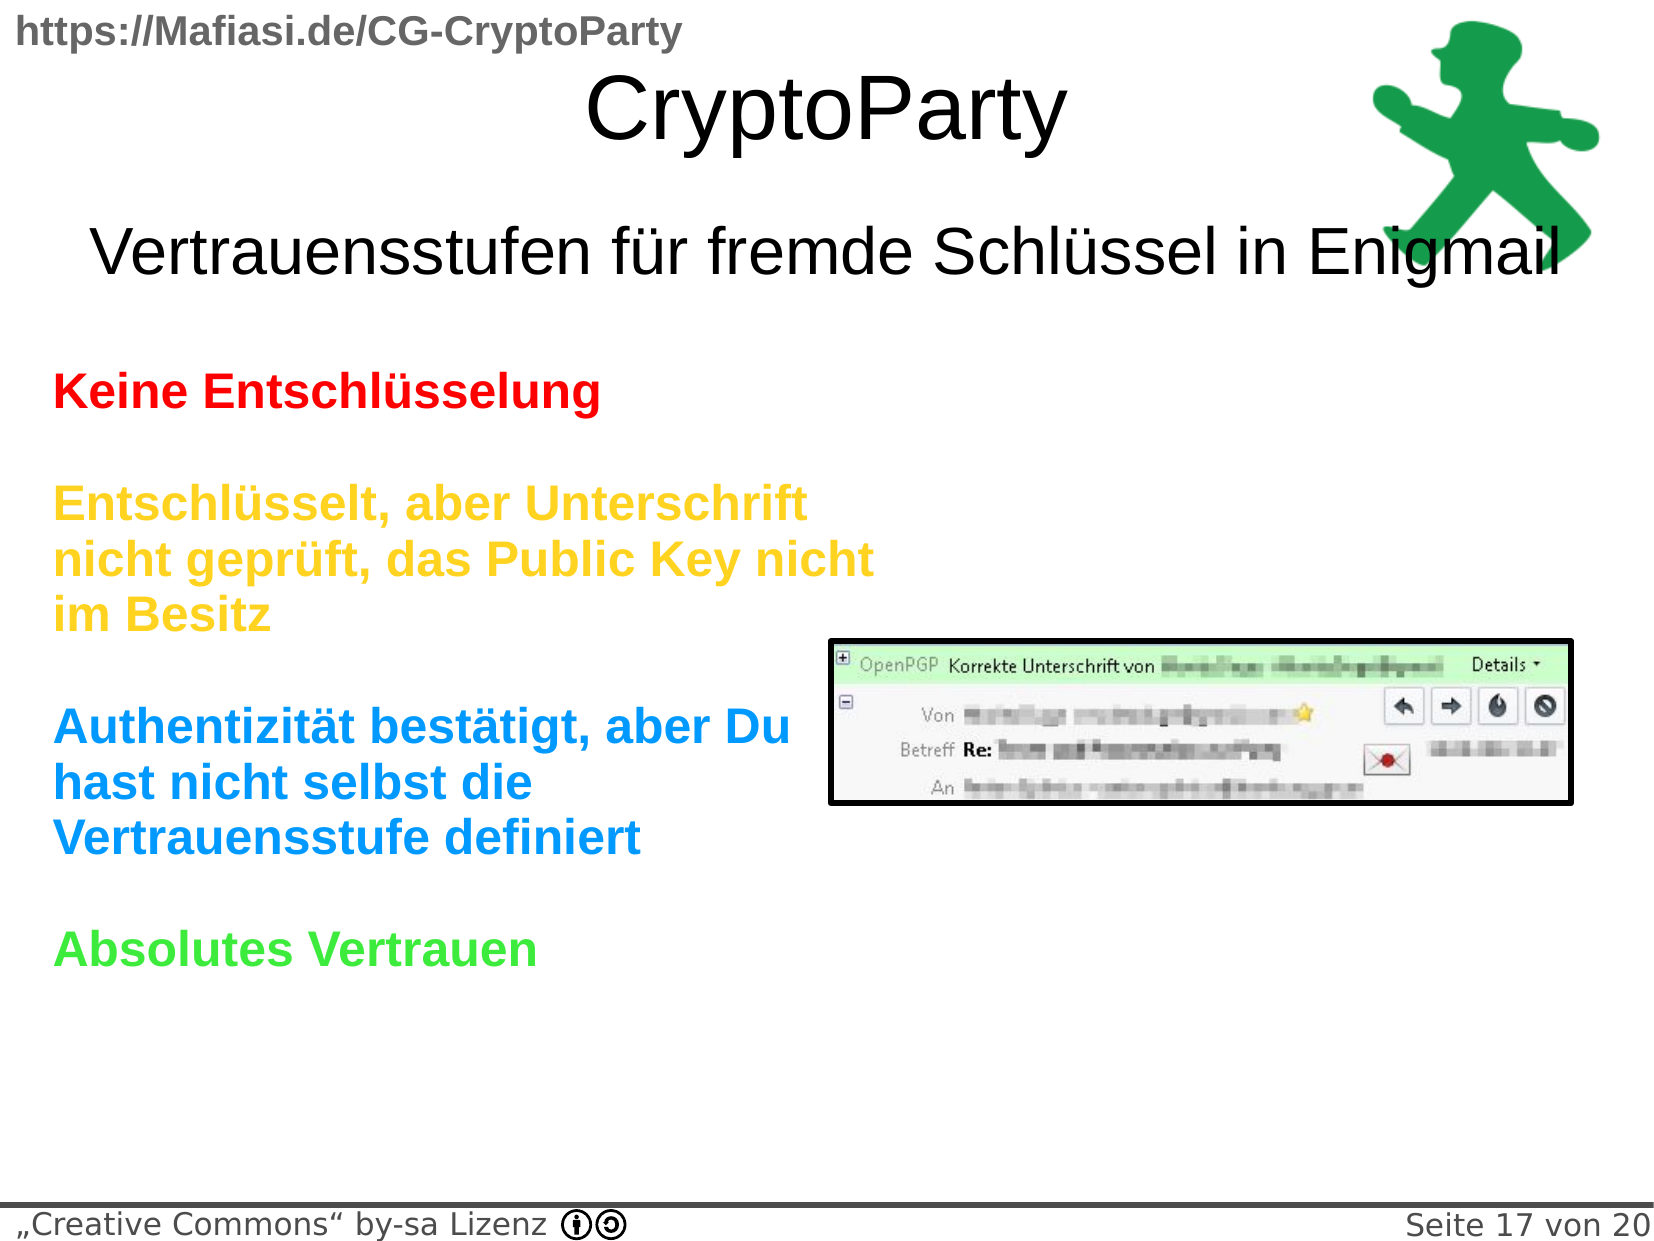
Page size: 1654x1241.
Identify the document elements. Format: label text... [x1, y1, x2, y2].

picture [833, 644, 1569, 801]
text_box Vertrauensstufen für fremde Schlüssel in Enigmail Keine Entschlüsselung Entschlüsselt, aber Unterschrift nicht geprüft, das Public Key nicht im Besitz Authentizität bestätigt, aber Du hast nicht selbst die Vertrauensstufe definiert Absolutes Vertrauen [37, 206, 1616, 991]
picture [1317, 0, 1654, 313]
